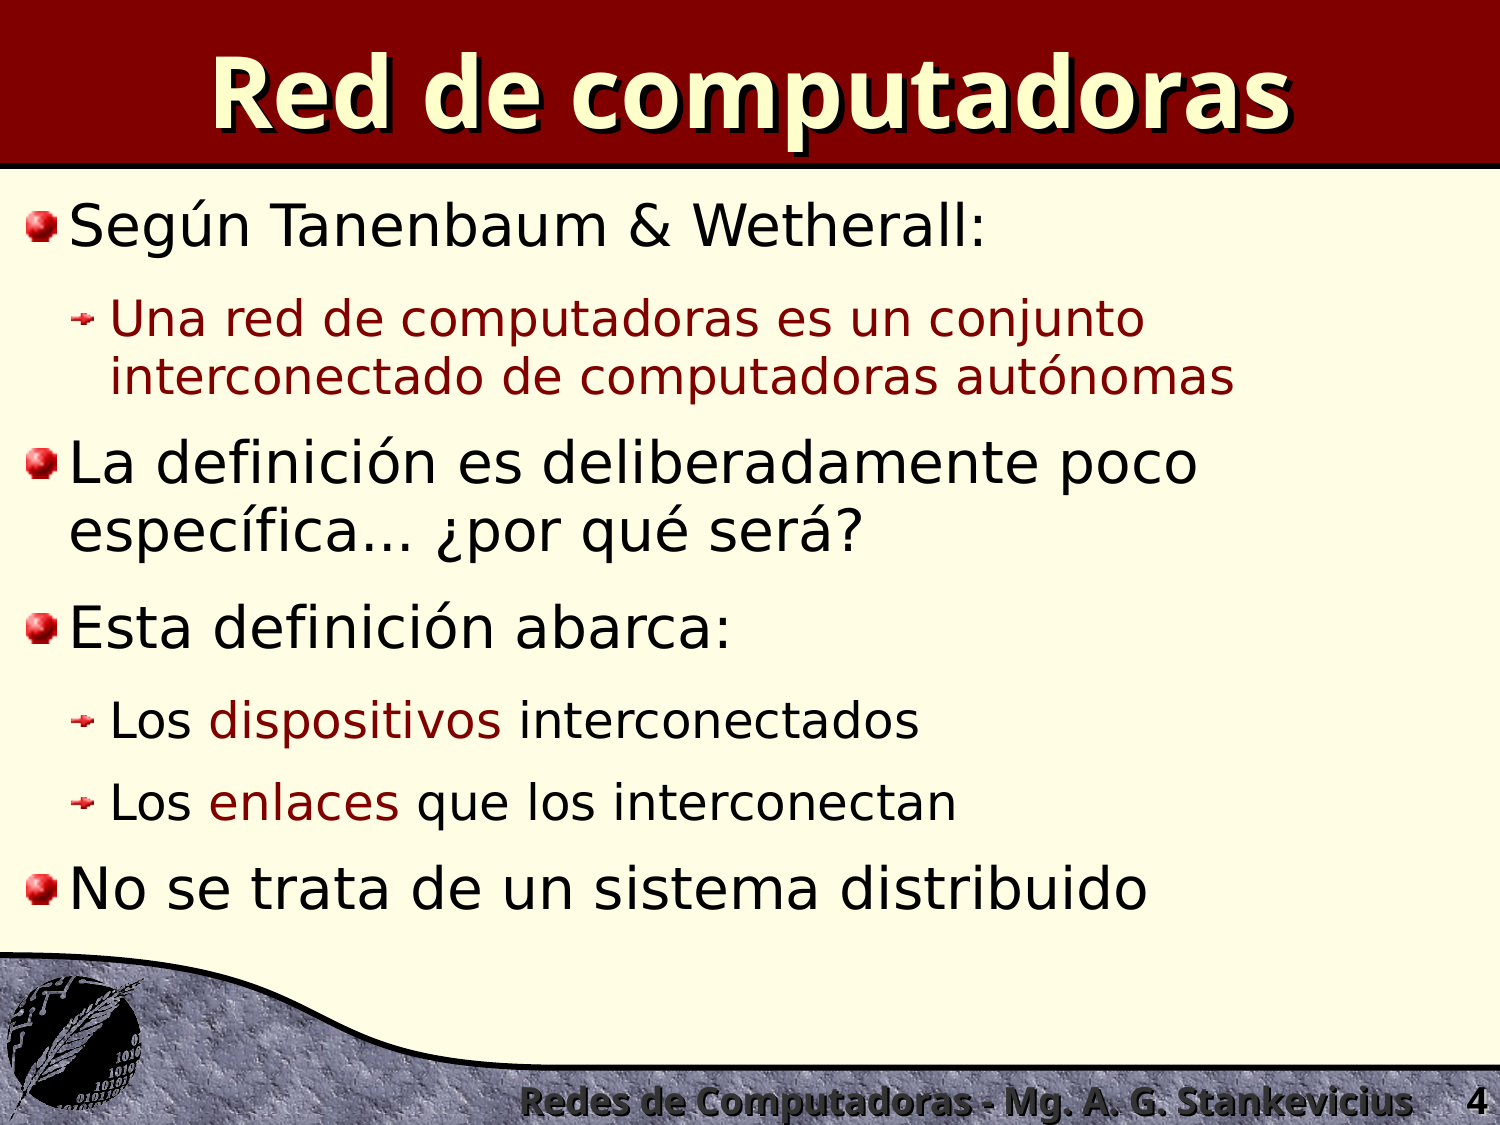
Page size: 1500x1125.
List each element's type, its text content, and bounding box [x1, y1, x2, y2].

list Según Tanenbaum & Wetherall: Una red de computadoras es un conjunto interconectado de computadoras autónomas La definición es deliberadamente poco específica... ¿por qué será? Esta definición abarca: Los dispositivos interconectados Los enlaces que los interconectan No se trata de un sistema distribuido [11, 192, 1486, 924]
title Red de computadoras [15, 5, 1485, 160]
picture [790, 1100, 795, 1110]
picture [0, 959, 1500, 1125]
picture [1047, 1100, 1054, 1110]
